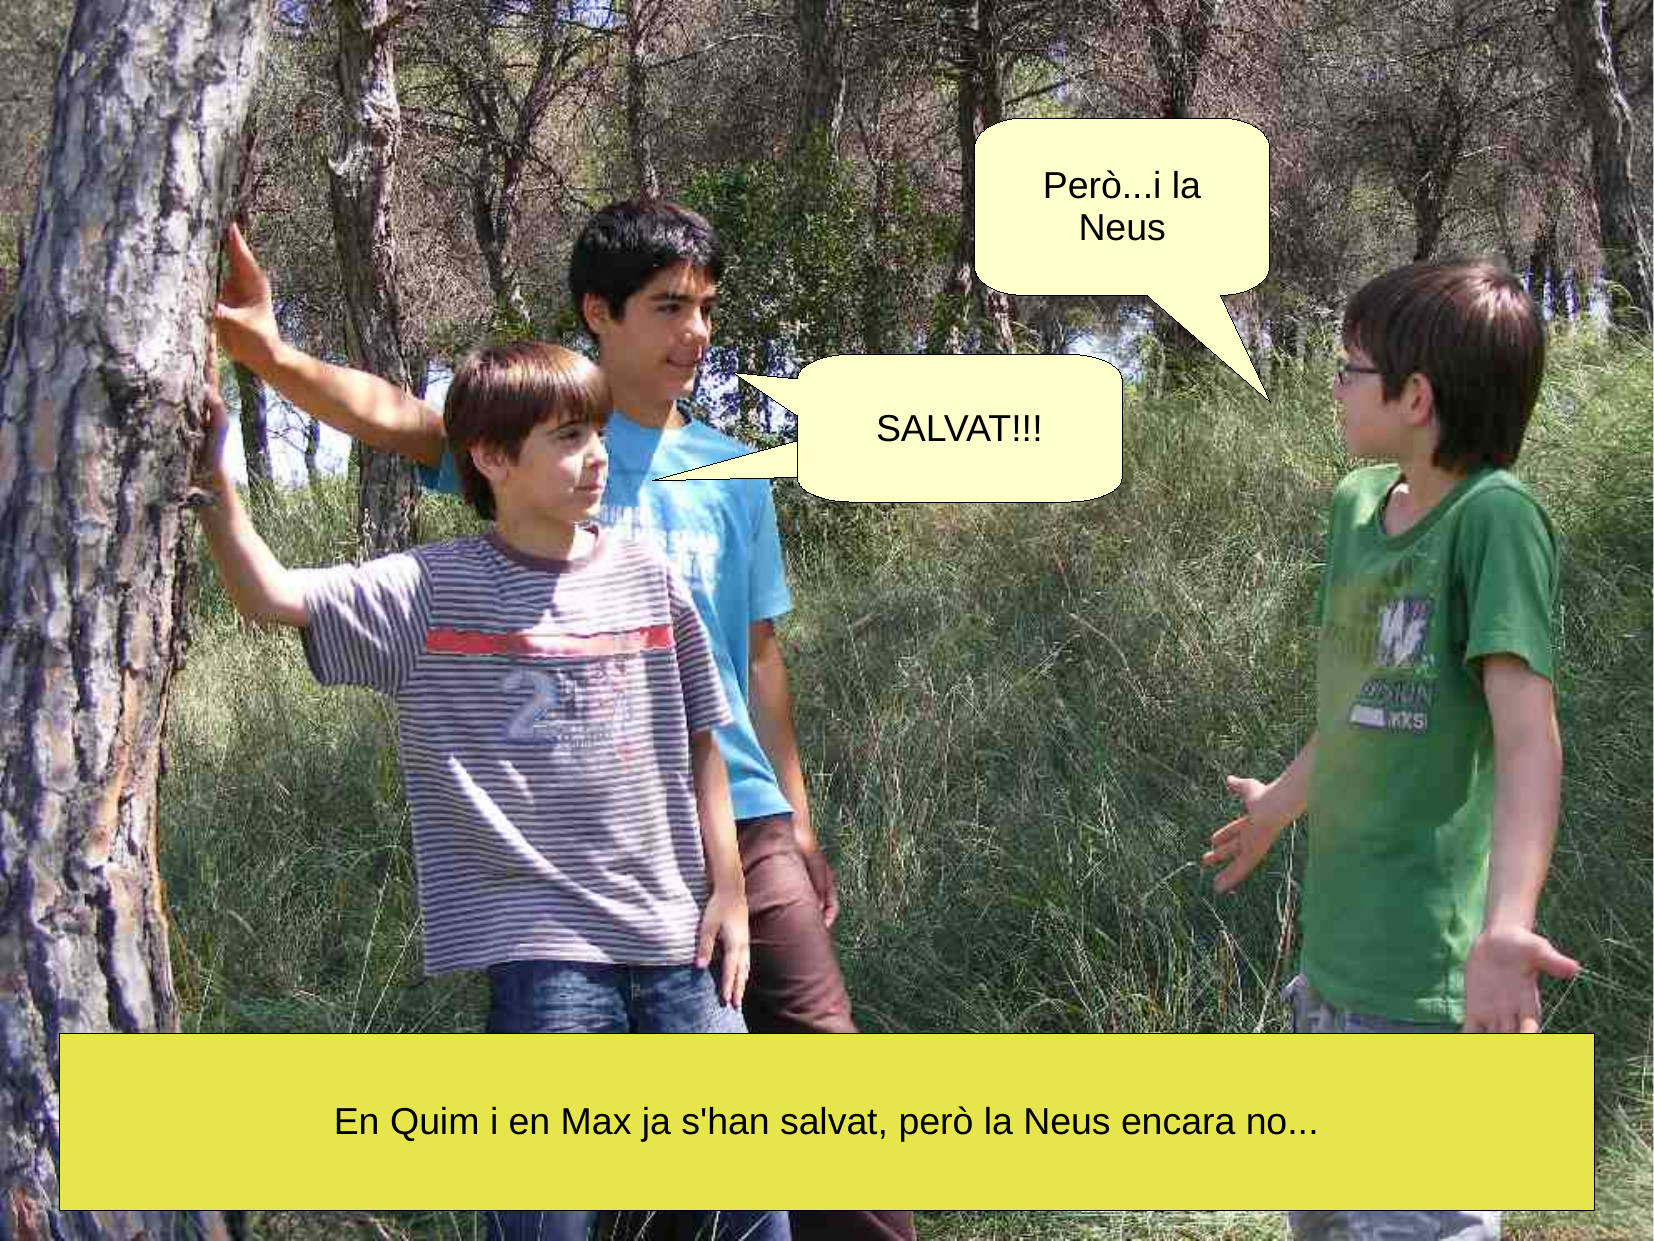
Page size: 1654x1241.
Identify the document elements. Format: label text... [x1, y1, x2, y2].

text_box Però...i la Neus [974, 118, 1271, 403]
text_box SALVAT!!! [733, 354, 1123, 503]
text_box En Quim i en Max ja s'han salvat, però la Neus encara no... [59, 1033, 1595, 1211]
picture [0, 0, 1654, 1241]
text_box [652, 440, 797, 481]
